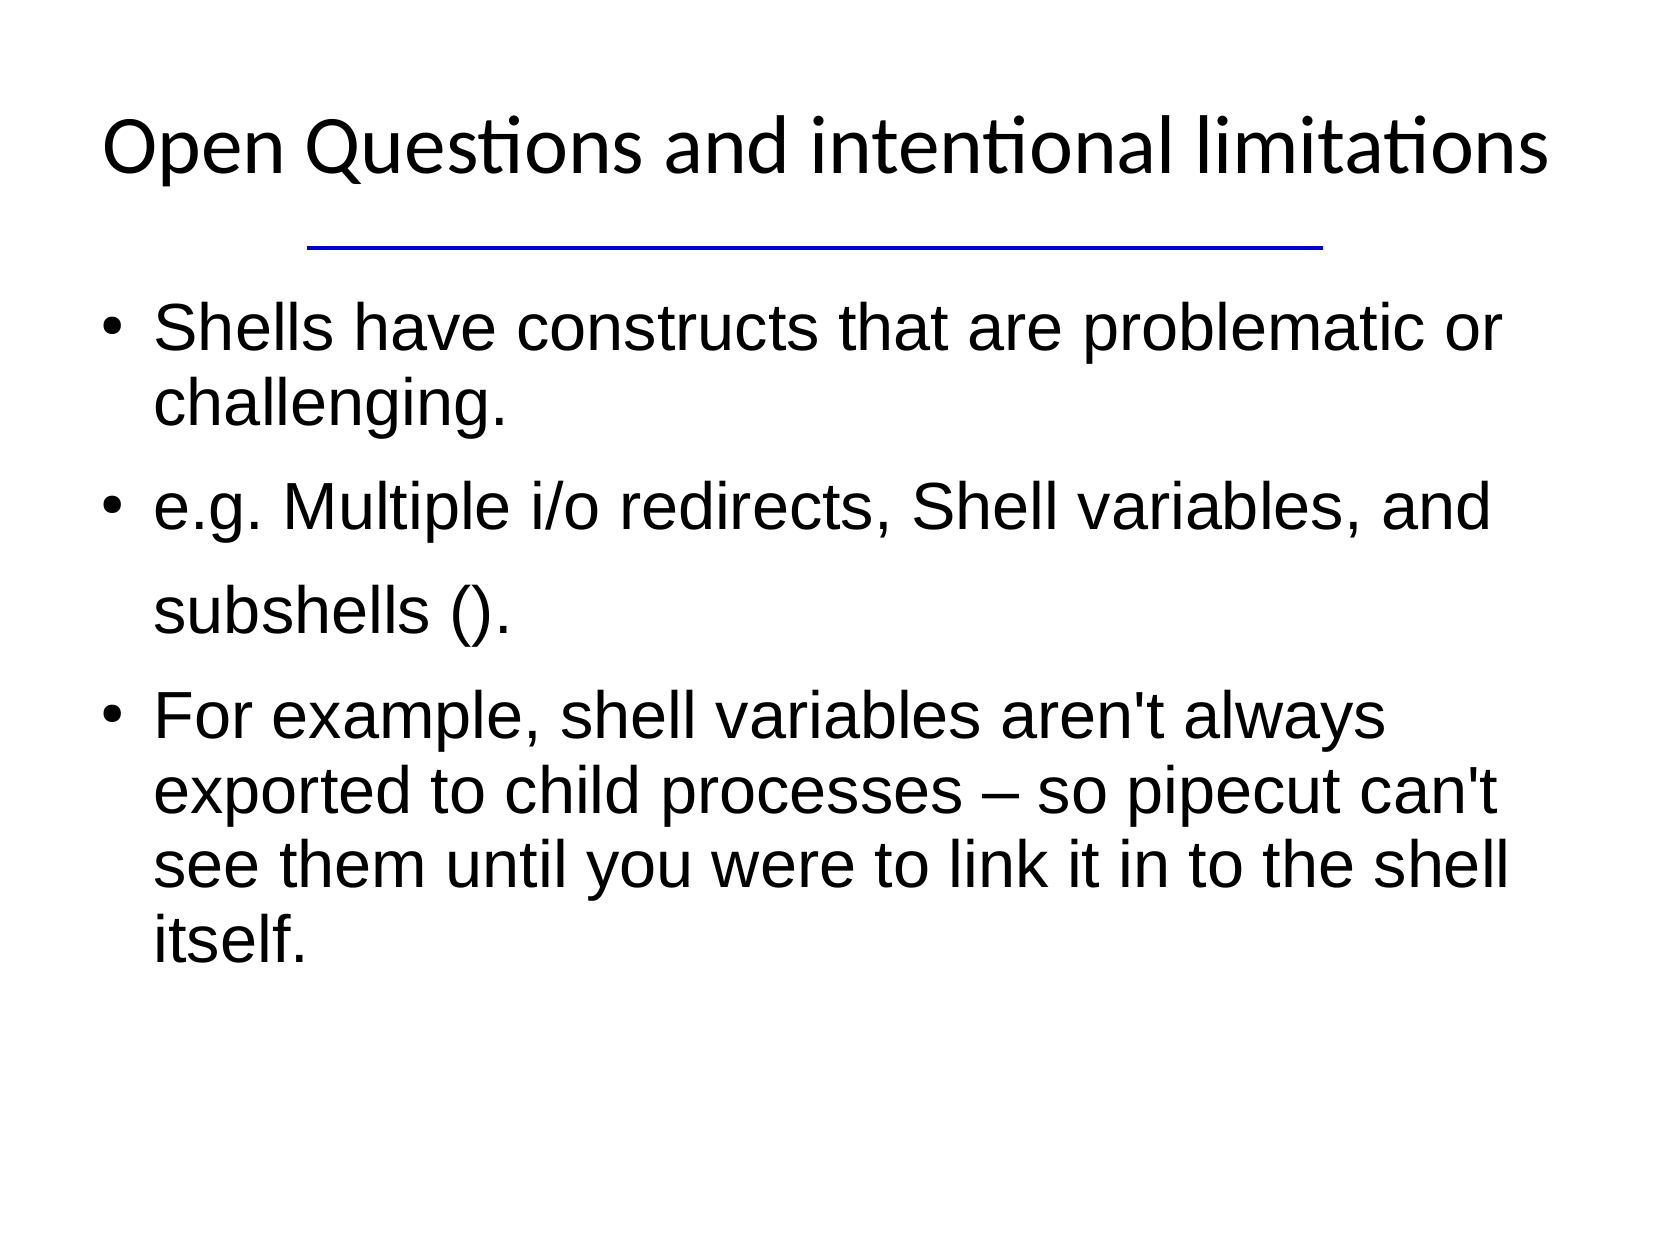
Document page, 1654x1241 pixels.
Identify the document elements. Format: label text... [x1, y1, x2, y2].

list Shells have constructs that are problematic or challenging. e.g. Multiple i/o redirects, Shell variables, and subshells (). For example, shell variables aren't always exported to child processes – so pipecut can't see them until you were to link it in to the shell itself. [82, 290, 1571, 1010]
title Open Questions and intentional limitations [82, 49, 1571, 257]
